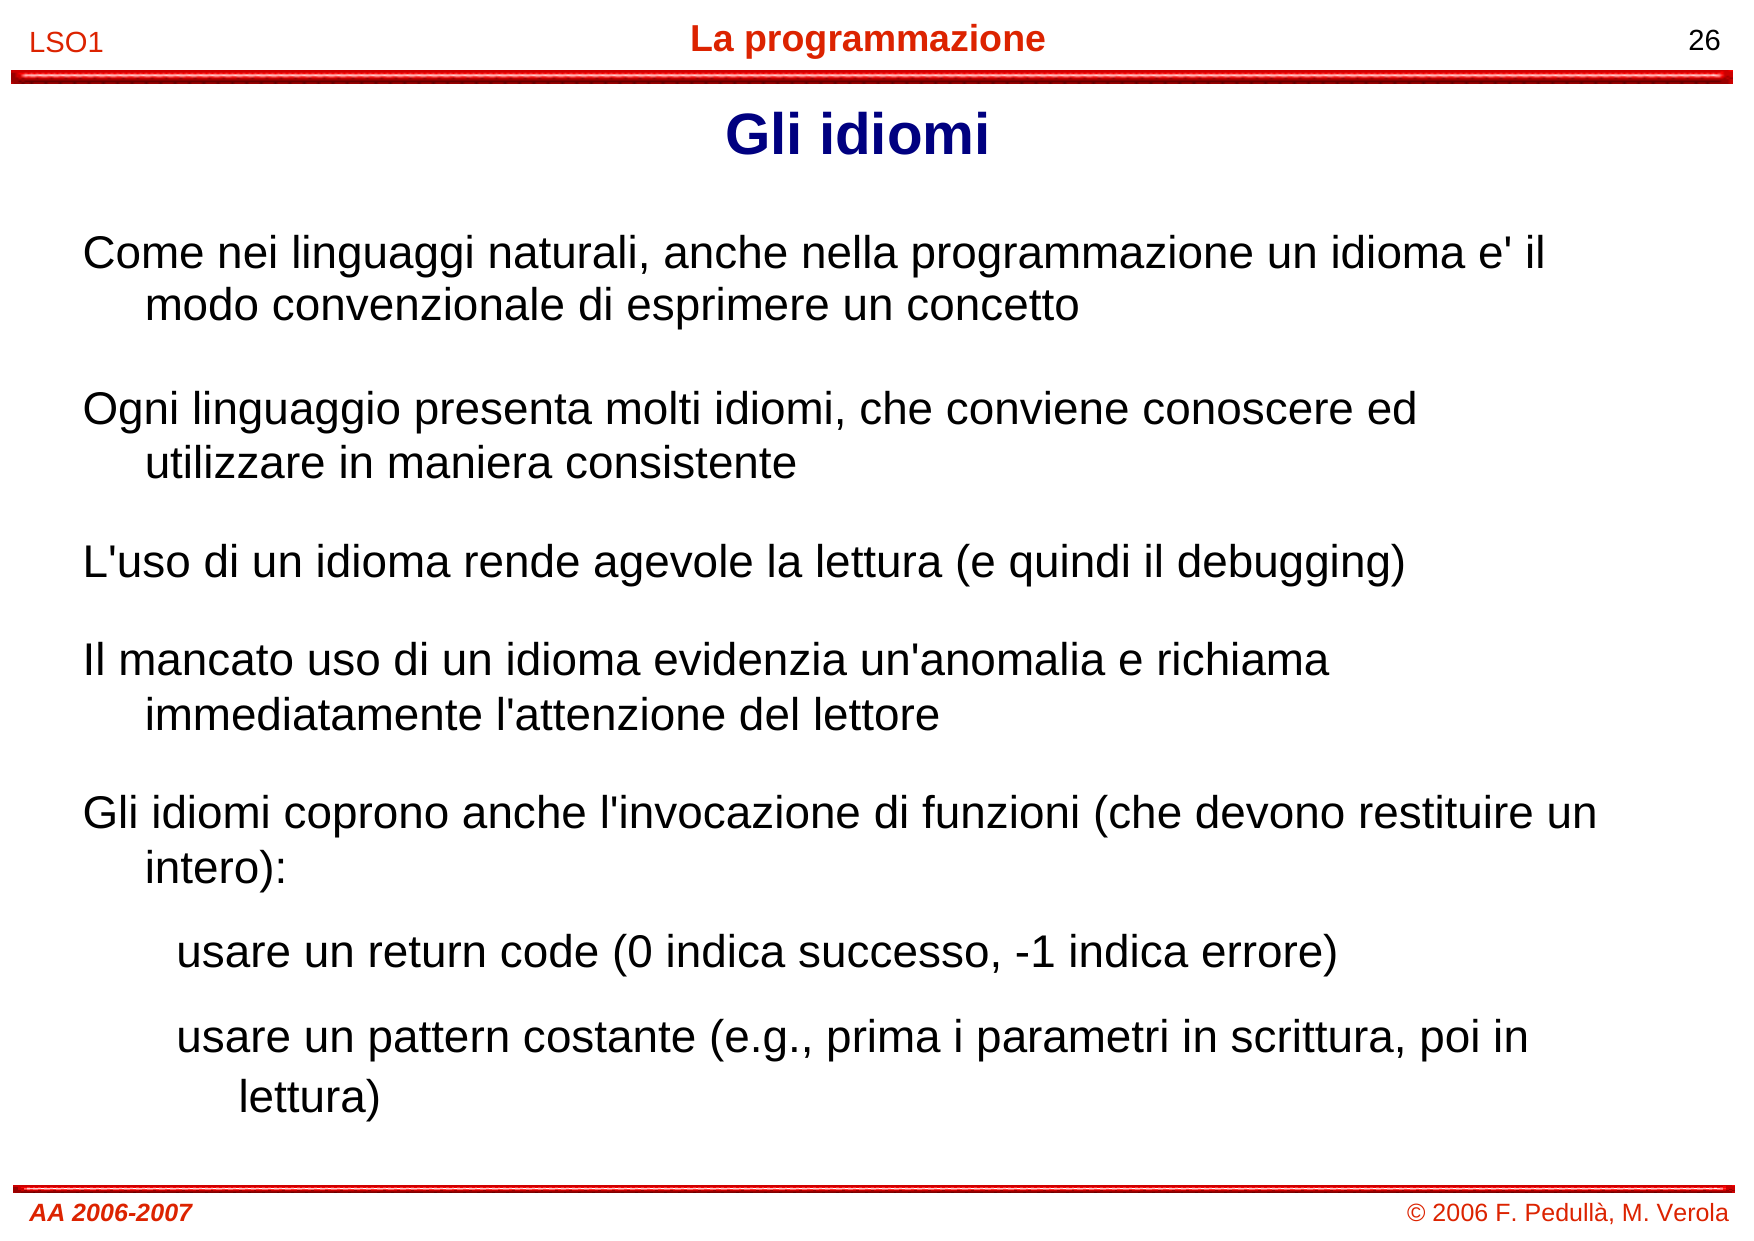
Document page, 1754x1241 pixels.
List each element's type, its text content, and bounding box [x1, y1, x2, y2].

picture [11, 70, 1733, 84]
text_box Gli idiomi [386, 98, 1330, 187]
list Come nei linguaggi naturali, anche nella programmazione un idioma e' il modo convenzionale di esprimere un concetto Ogni linguaggio presenta molti idiomi, che conviene conoscere ed utilizzare in maniera consistente L'uso di un idioma rende agevole la lettura (e quindi il debugging) Il mancato uso di un idioma evidenzia un'anomalia e richiama immediatamente l'attenzione del lettore Gli idiomi coprono anche l'invocazione di funzioni (che devono restituire un intero): usare un return code (0 indica successo, -1 indica errore) usare un pattern costante (e.g., prima i parametri in scrittura, poi in lettura) [82, 227, 1605, 1123]
picture [13, 1185, 1735, 1193]
